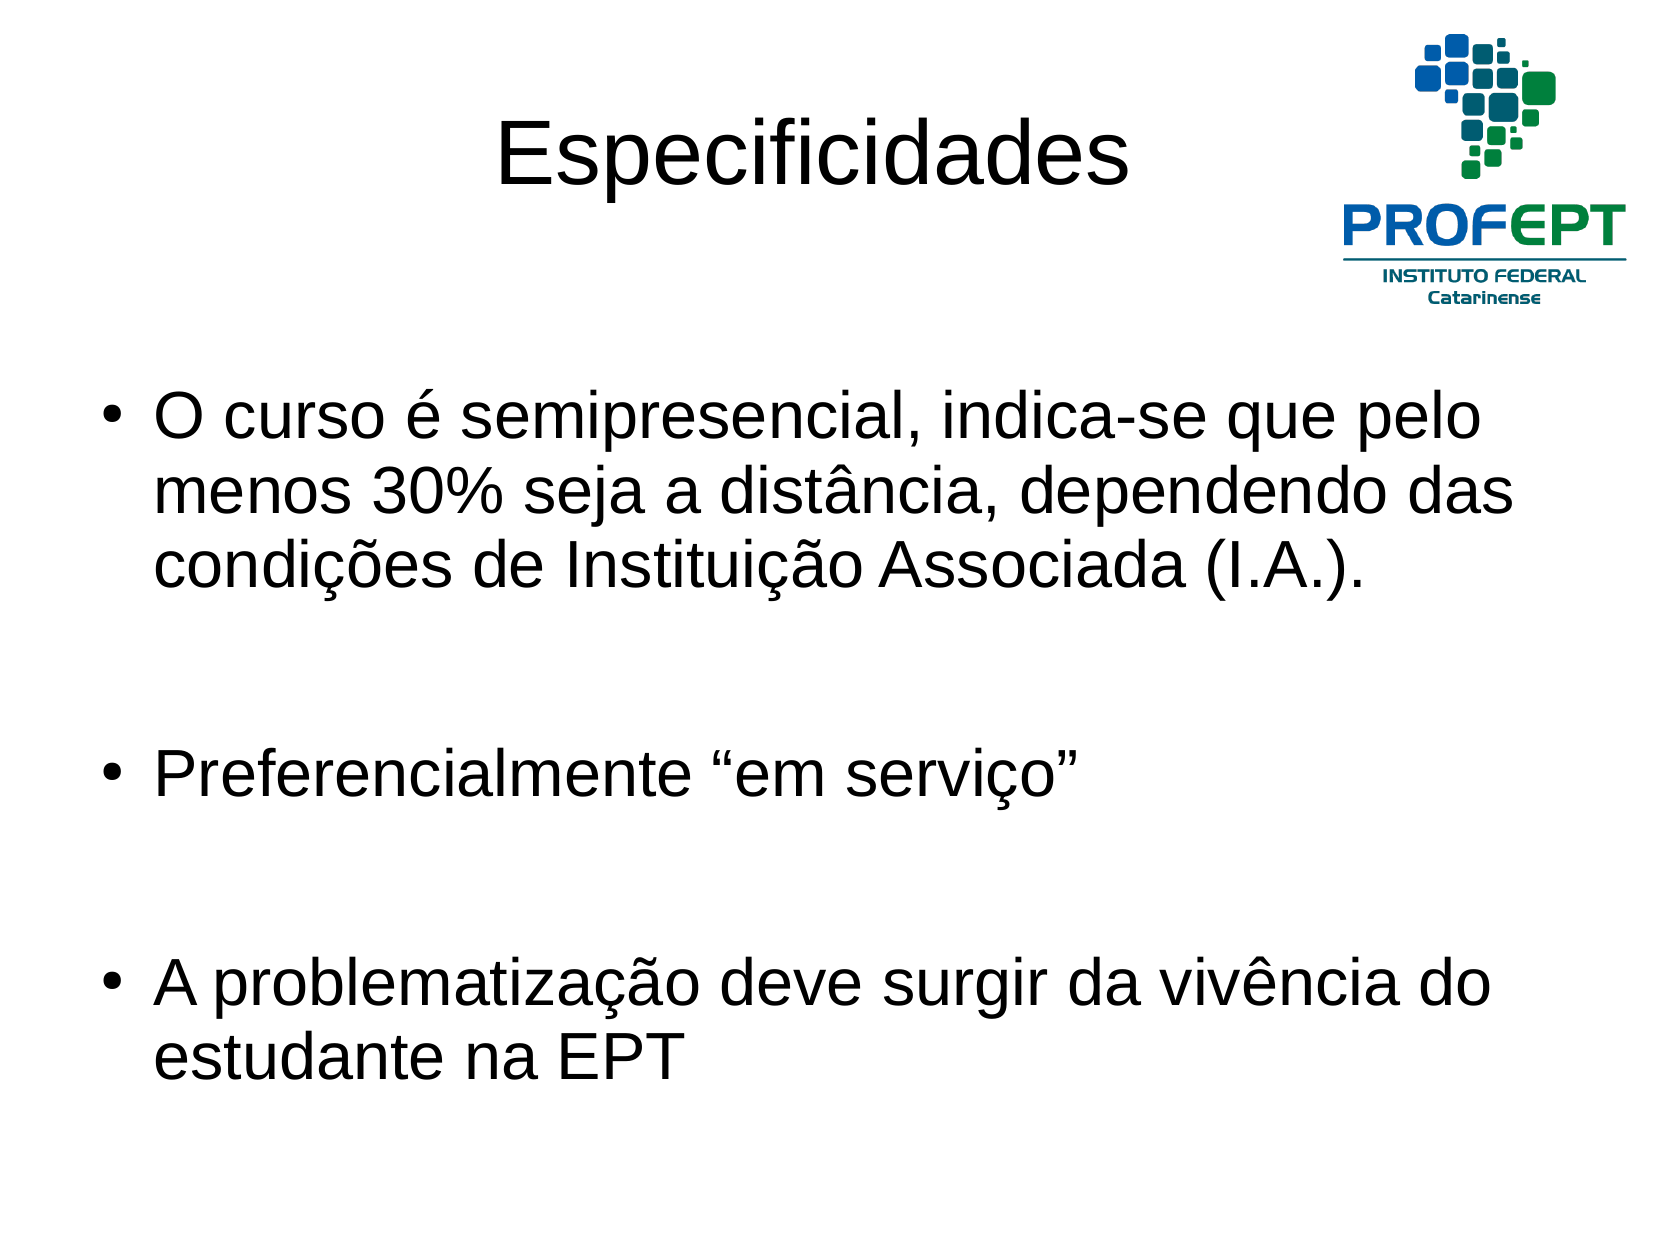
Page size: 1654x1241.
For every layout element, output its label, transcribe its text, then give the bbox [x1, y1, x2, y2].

picture [1322, 14, 1647, 331]
list O curso é semipresencial, indica-se que pelo menos 30% seja a distância, dependendo das condições de Instituição Associada (I.A.). Preferencialmente “em serviço” A problematização deve surgir da vivência do estudante na EPT [82, 377, 1607, 1158]
title Especificidades [82, 49, 1322, 257]
